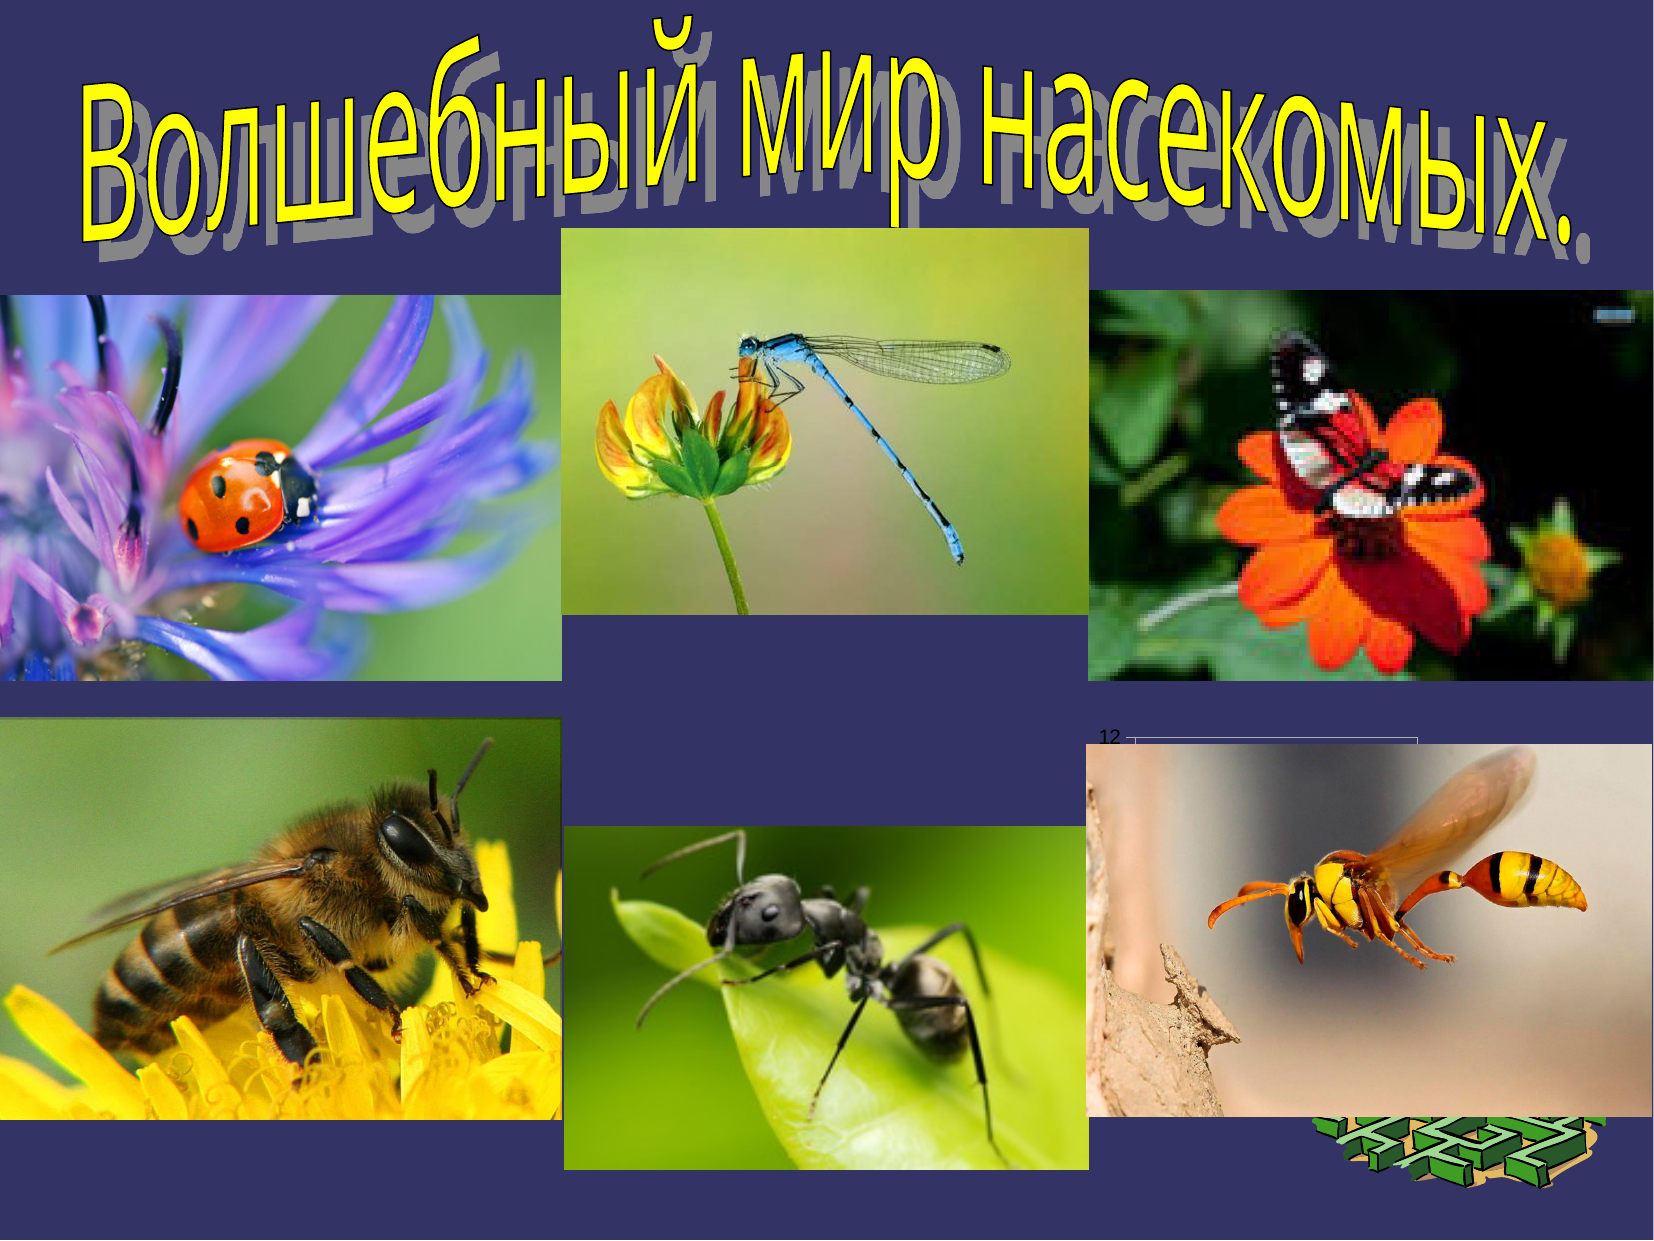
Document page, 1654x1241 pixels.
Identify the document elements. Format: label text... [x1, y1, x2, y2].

text_box Волшебный мир насекомых. [1158, 83, 1208, 207]
text_box Волшебный мир насекомых. [276, 97, 354, 224]
text_box Волшебный мир насекомых. [147, 112, 201, 236]
text_box Волшебный мир насекомых. [983, 65, 1033, 189]
text_box Волшебный мир насекомых. [1419, 109, 1466, 230]
text_box Волшебный мир насекомых. [618, 70, 629, 190]
text_box Волшебный мир насекомых. [495, 78, 546, 202]
text_box Волшебный мир насекомых. [563, 75, 610, 195]
picture [0, 228, 1654, 681]
text_box Волшебный мир насекомых. [368, 91, 418, 214]
text_box Волшебный мир насекомых. [821, 50, 872, 173]
text_box Волшебный мир насекомых. [652, 14, 693, 51]
picture [0, 717, 562, 1120]
text_box Волшебный мир насекомых. [1221, 89, 1268, 213]
text_box Волшебный мир насекомых. [890, 56, 941, 228]
text_box Волшебный мир насекомых. [82, 82, 136, 243]
text_box Волшебный мир насекомых. [1107, 78, 1150, 202]
text_box Волшебный мир насекомых. [1272, 95, 1326, 218]
text_box Волшебный мир насекомых. [742, 52, 804, 177]
text_box Волшебный мир насекомых. [1046, 72, 1094, 195]
text_box Волшебный мир насекомых. [1340, 101, 1402, 226]
text_box Волшебный мир насекомых. [206, 106, 259, 232]
picture [564, 744, 1652, 1170]
text_box Волшебный мир насекомых. [1475, 114, 1485, 234]
text_box Волшебный мир насекомых. [1495, 116, 1548, 241]
text_box Волшебный мир насекомых. [428, 34, 481, 208]
text_box Волшебный мир насекомых. [646, 63, 697, 187]
chart [1088, 717, 1569, 744]
